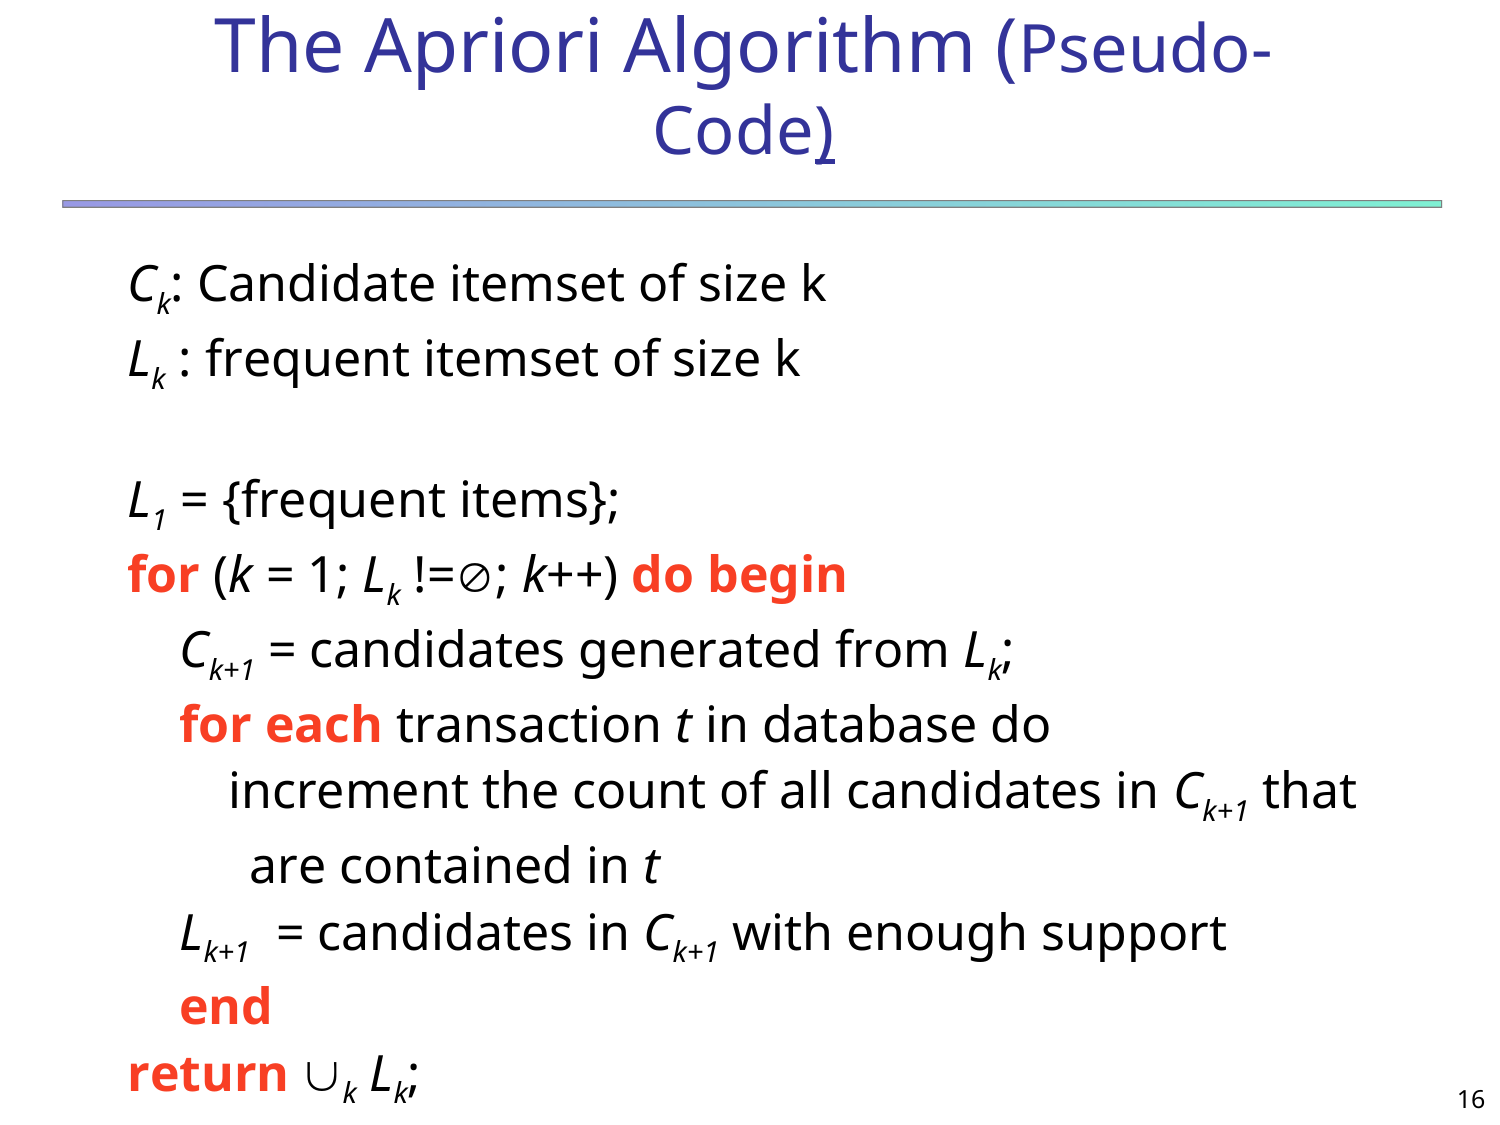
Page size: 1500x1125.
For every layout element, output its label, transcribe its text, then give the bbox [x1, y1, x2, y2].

list Ck: Candidate itemset of size k Lk : frequent itemset of size k L1 = {frequent items}; for (k = 1; Lk !=; k++) do begin Ck+1 = candidates generated from Lk; for each transaction t in database do increment the count of all candidates in Ck+1 that are contained in t Lk+1 = candidates in Ck+1 with enough support end return k Lk; [112, 237, 1413, 1111]
text_box <number> [1187, 1062, 1500, 1125]
title The Apriori Algorithm (Pseudo-Code) [124, 0, 1363, 175]
